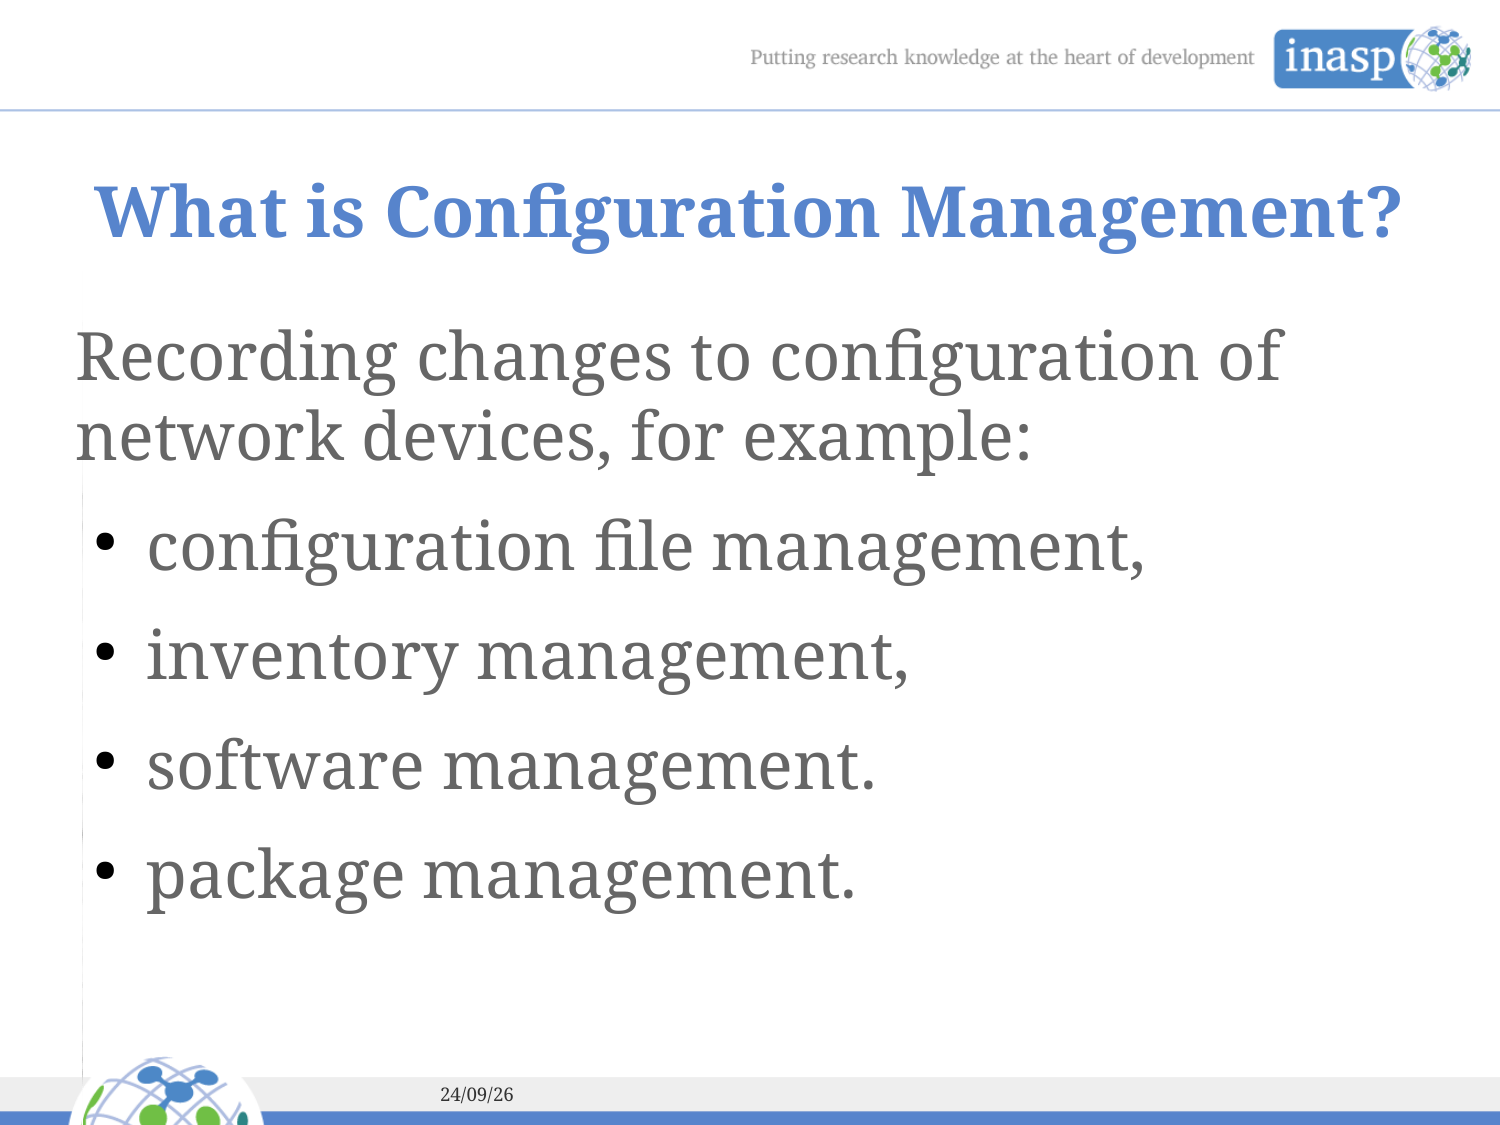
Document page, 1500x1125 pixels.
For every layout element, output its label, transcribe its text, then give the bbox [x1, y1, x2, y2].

list Recording changes to configuration of network devices, for example: configuration file management, inventory management, software management. package management. [75, 313, 1426, 967]
title What is Configuration Management? [75, 129, 1426, 313]
picture [0, 0, 1500, 1125]
